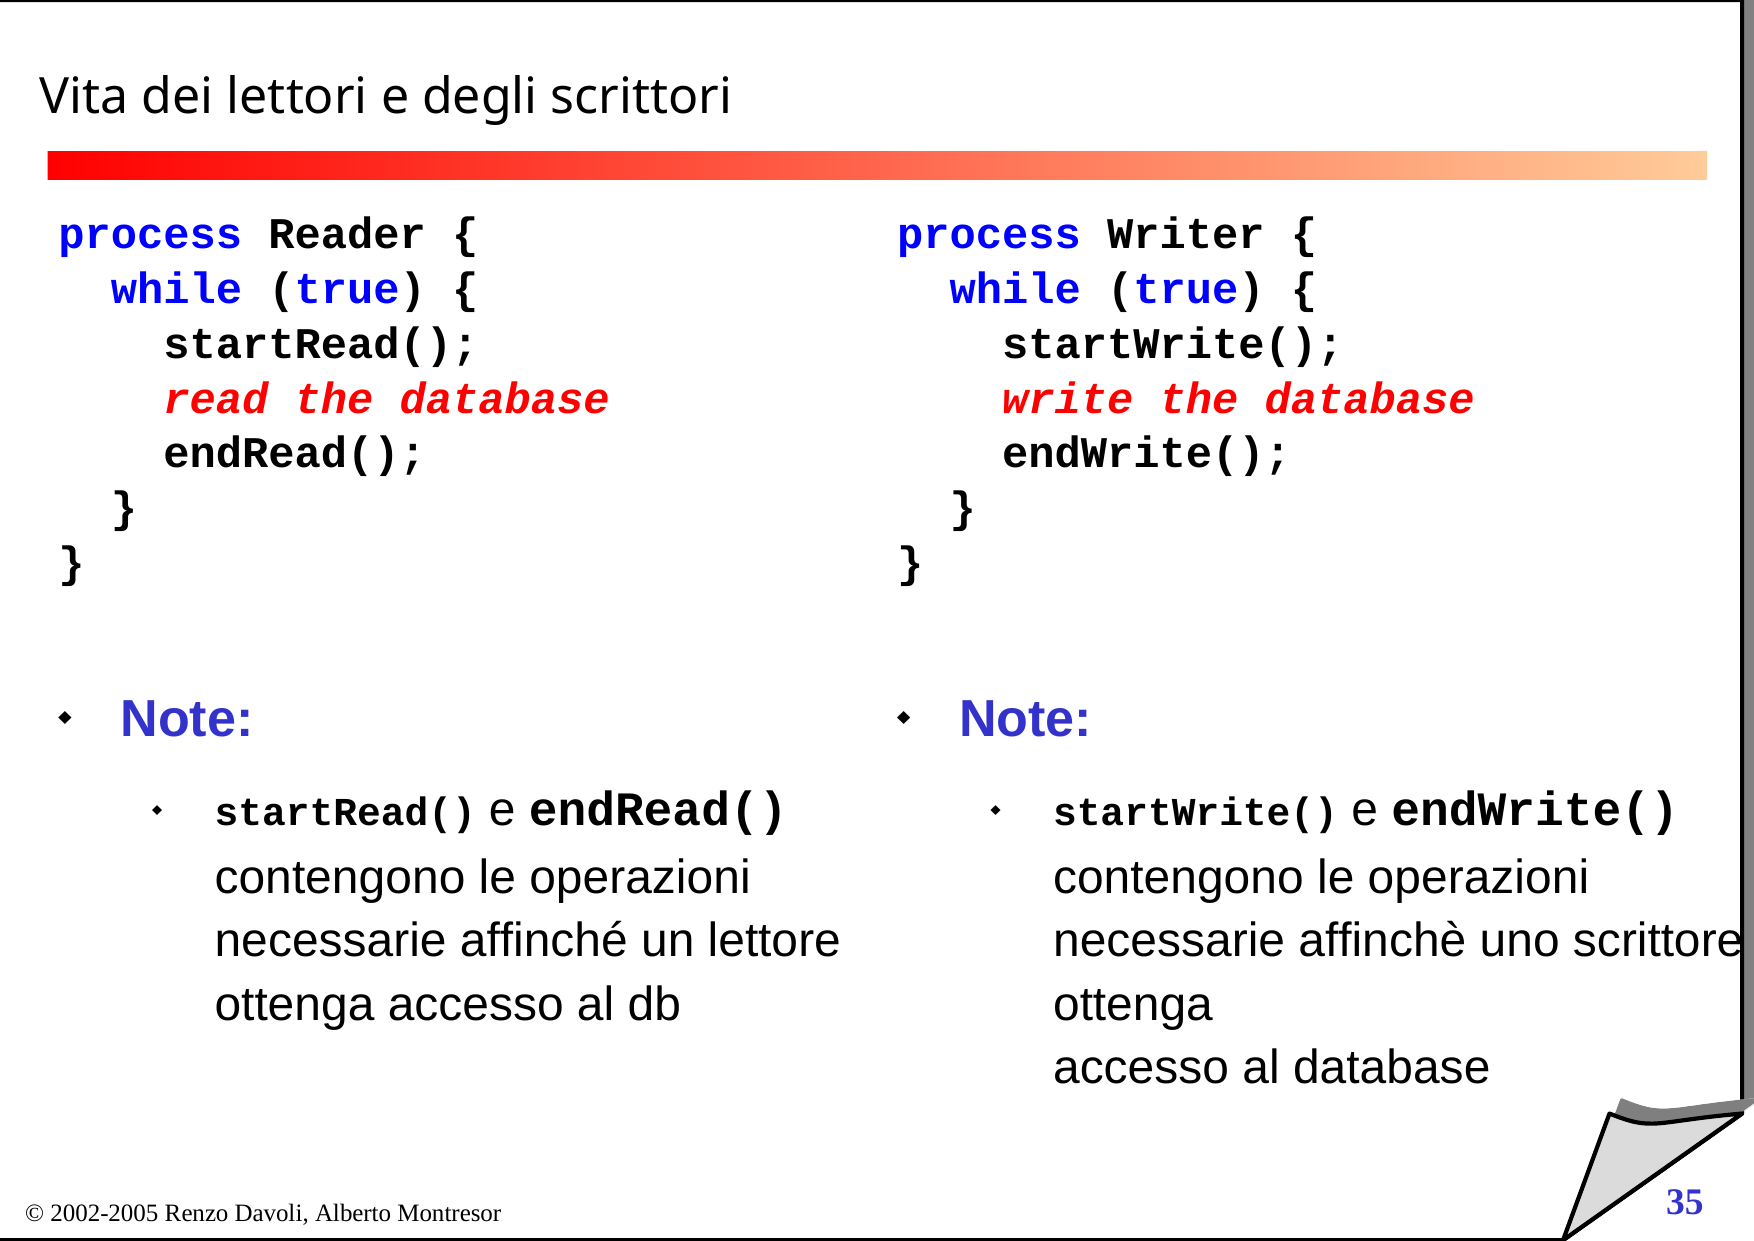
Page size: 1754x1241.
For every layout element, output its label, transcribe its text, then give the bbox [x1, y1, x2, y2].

list process Reader { while (true) { startRead(); read the database endRead(); } } Note: startRead() e endRead() contengono le operazioni necessarie affinché un lettore ottenga accesso al db [58, 206, 858, 1113]
title Vita dei lettori e degli scrittori [39, 49, 1713, 144]
list process Writer { while (true) { startWrite(); write the database endWrite(); } } Note: startWrite() e endWrite() contengono le operazioni necessarie affinchè uno scrittore ottenga accesso al database [896, 206, 1754, 1099]
